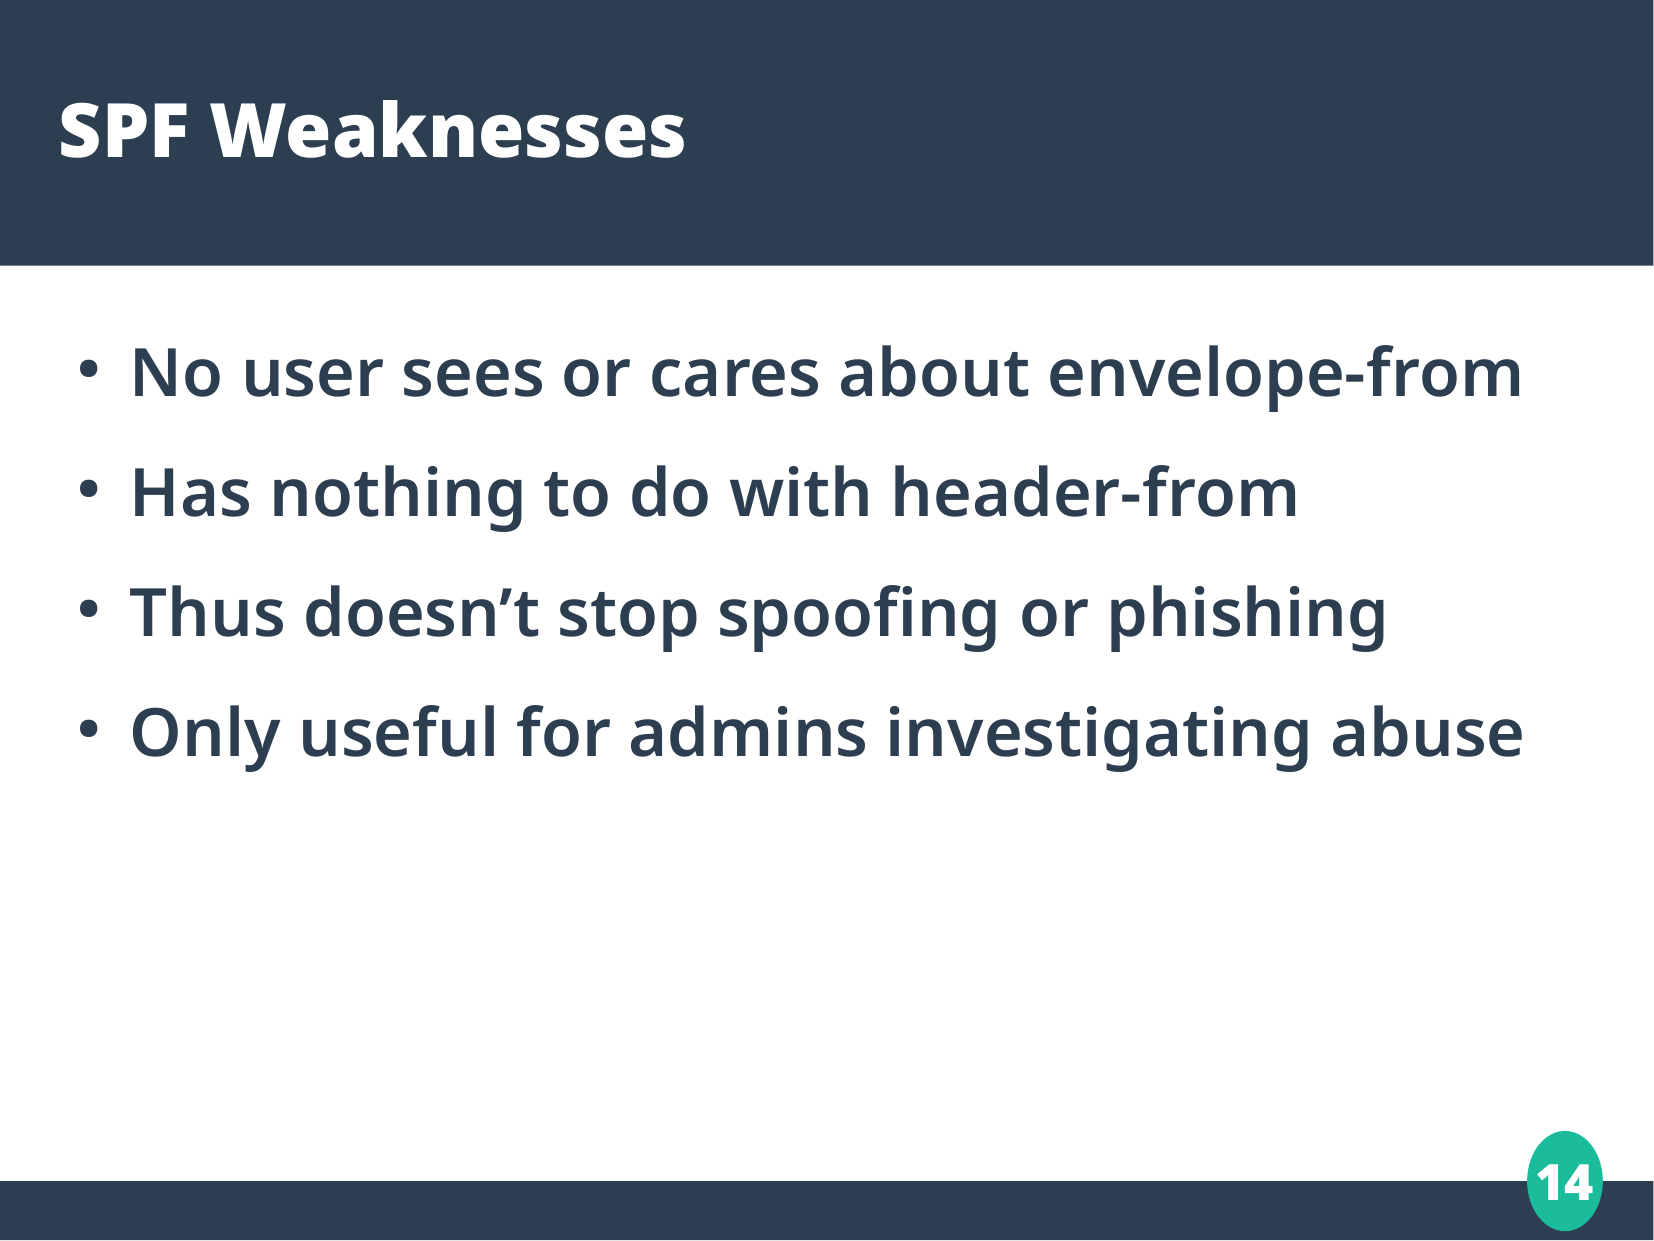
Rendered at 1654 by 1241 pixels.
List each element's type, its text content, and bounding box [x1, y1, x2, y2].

list No user sees or cares about envelope-from Has nothing to do with header-from Thus doesn’t stop spoofing or phishing Only useful for admins investigating abuse [59, 324, 1595, 1152]
title SPF Weaknesses [59, 49, 1595, 207]
